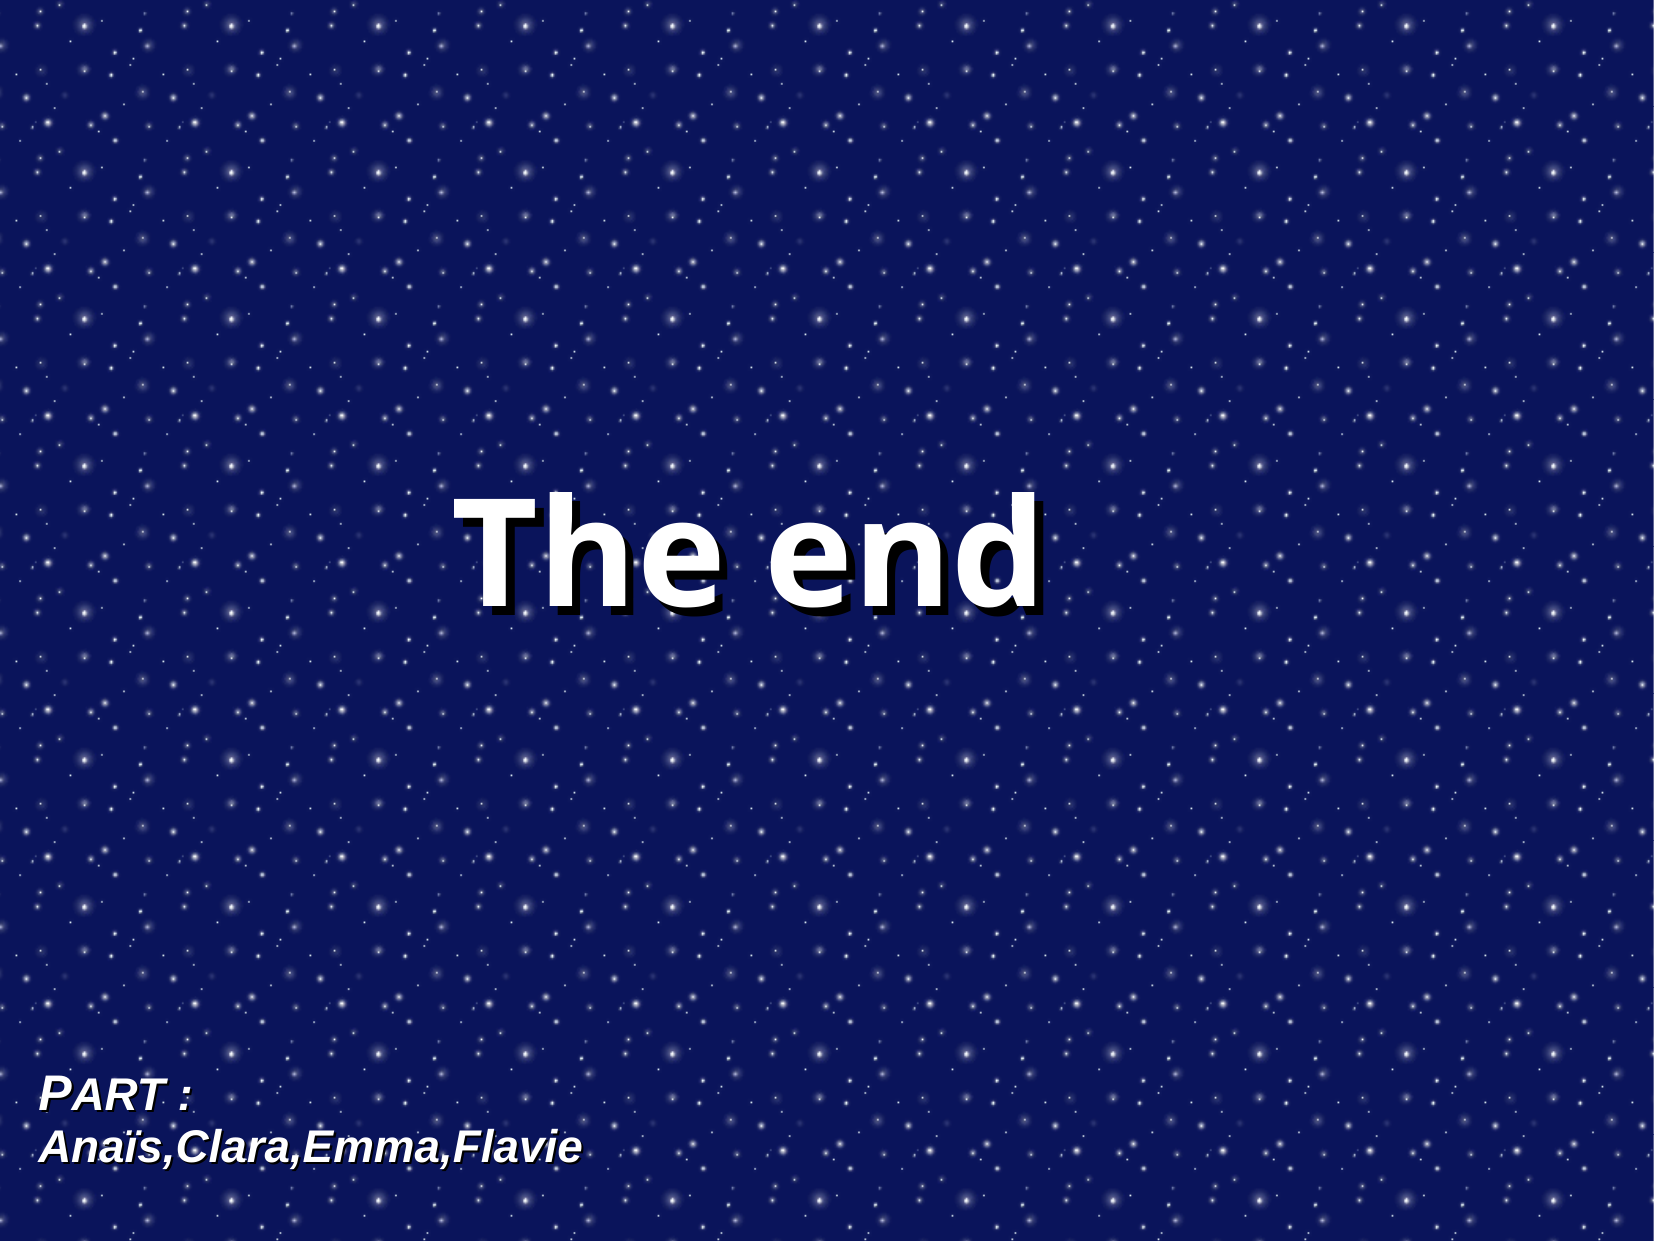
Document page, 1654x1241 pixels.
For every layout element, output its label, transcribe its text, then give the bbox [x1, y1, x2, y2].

picture [0, 0, 1654, 1241]
text_box The end [437, 439, 1146, 666]
text_box PART : Anaïs,Clara,Emma,Flavie [23, 1057, 603, 1182]
